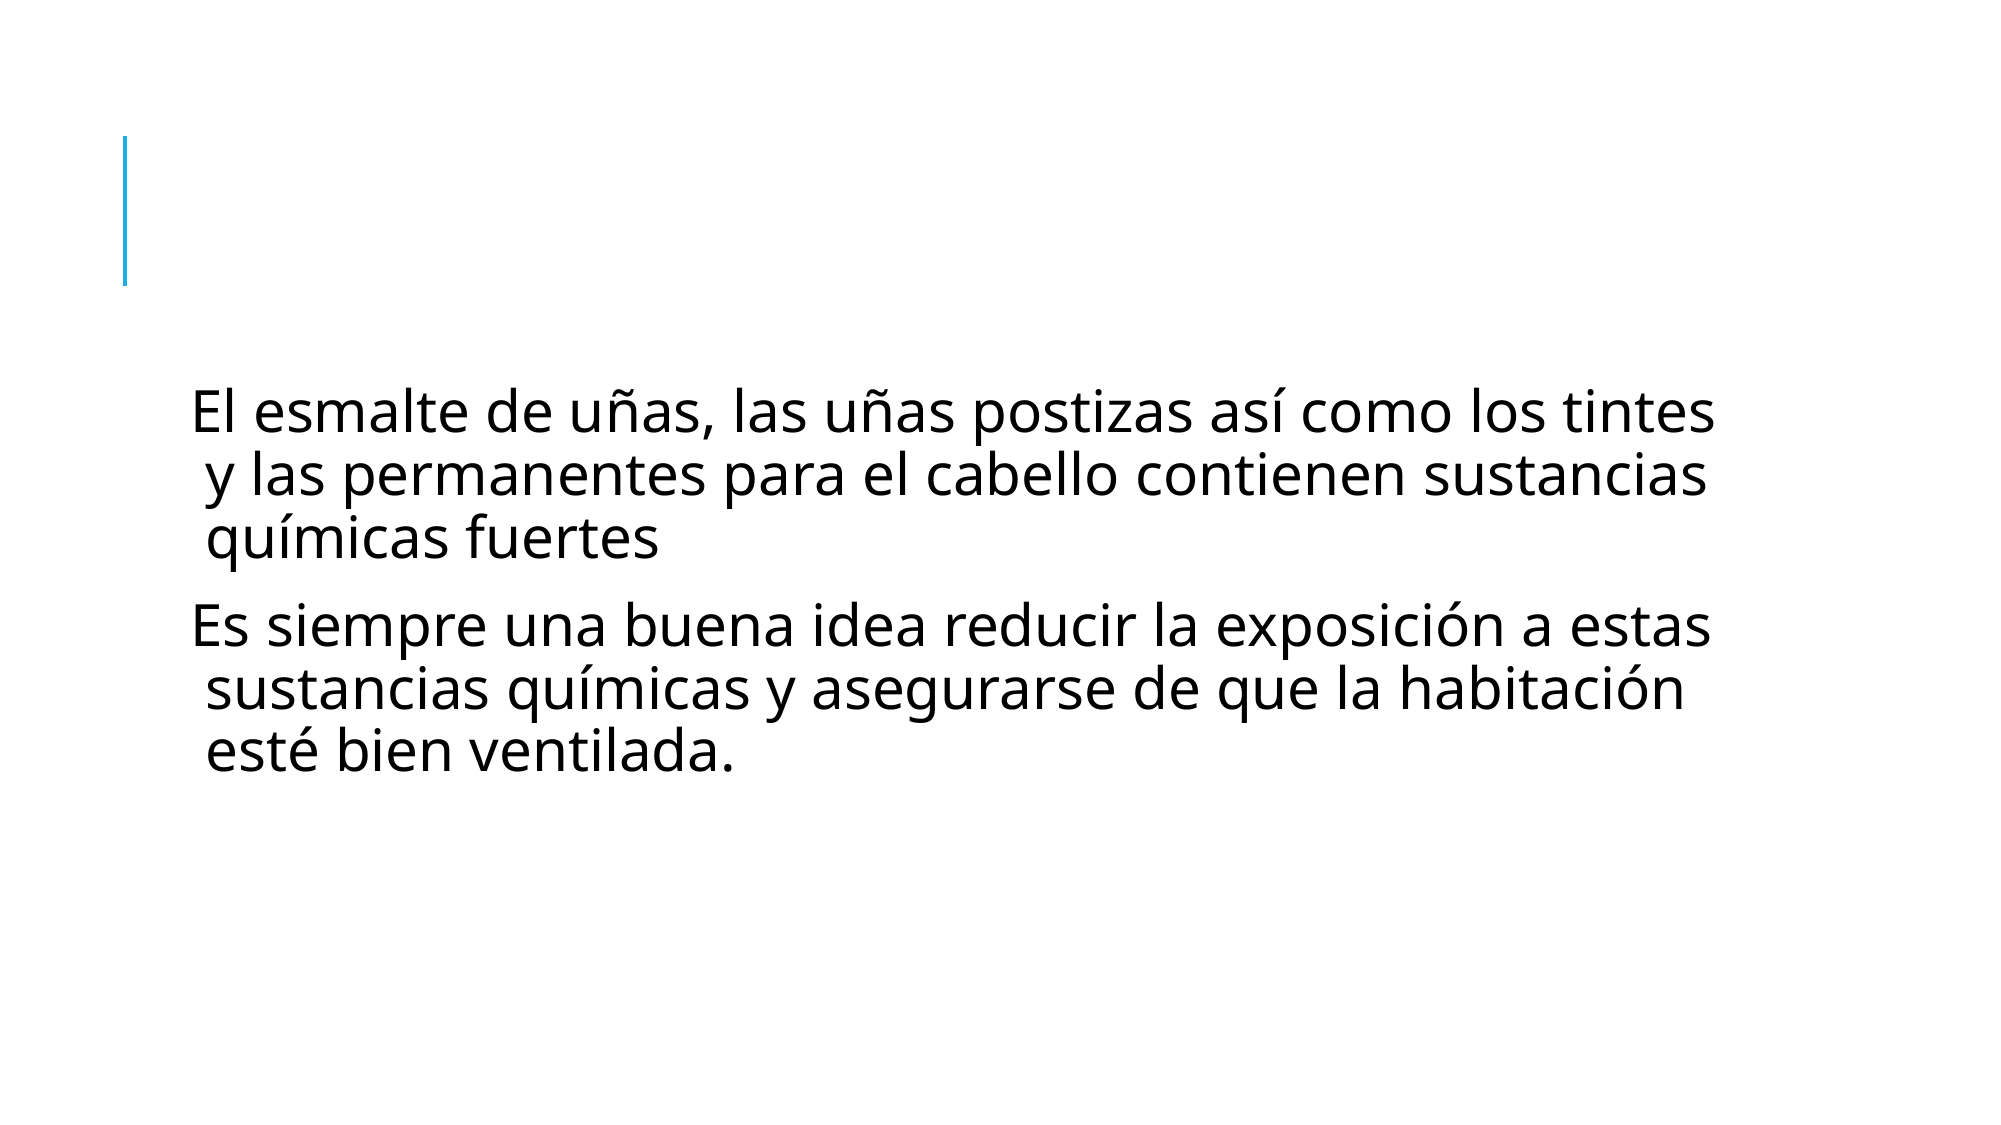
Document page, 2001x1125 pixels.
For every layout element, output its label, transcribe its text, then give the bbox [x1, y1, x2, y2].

list El esmalte de uñas, las uñas postizas así como los tintes y las permanentes para el cabello contienen sustancias químicas fuertes Es siempre una buena idea reducir la exposición a estas sustancias químicas y asegurarse de que la habitación esté bien ventilada. [168, 375, 1763, 1036]
